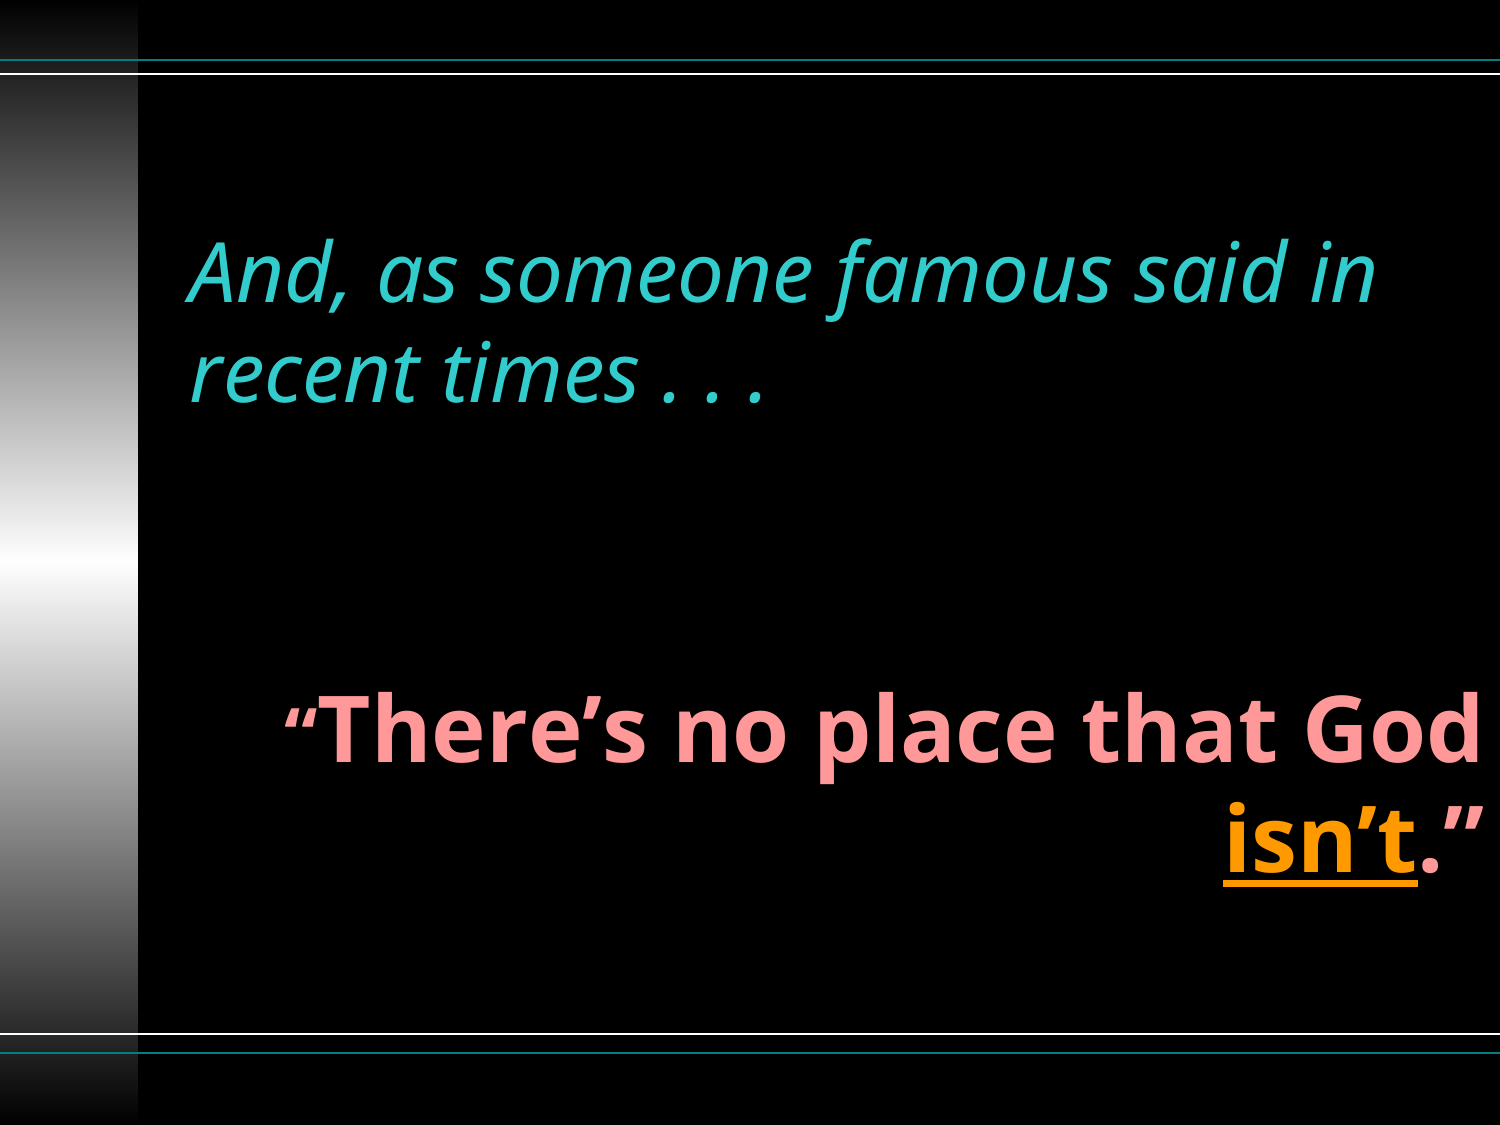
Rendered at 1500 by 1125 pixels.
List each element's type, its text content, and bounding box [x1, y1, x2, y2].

title And, as someone famous said in recent times . . . [174, 224, 1450, 413]
list “There’s no place that God isn’t.” [99, 662, 1500, 901]
